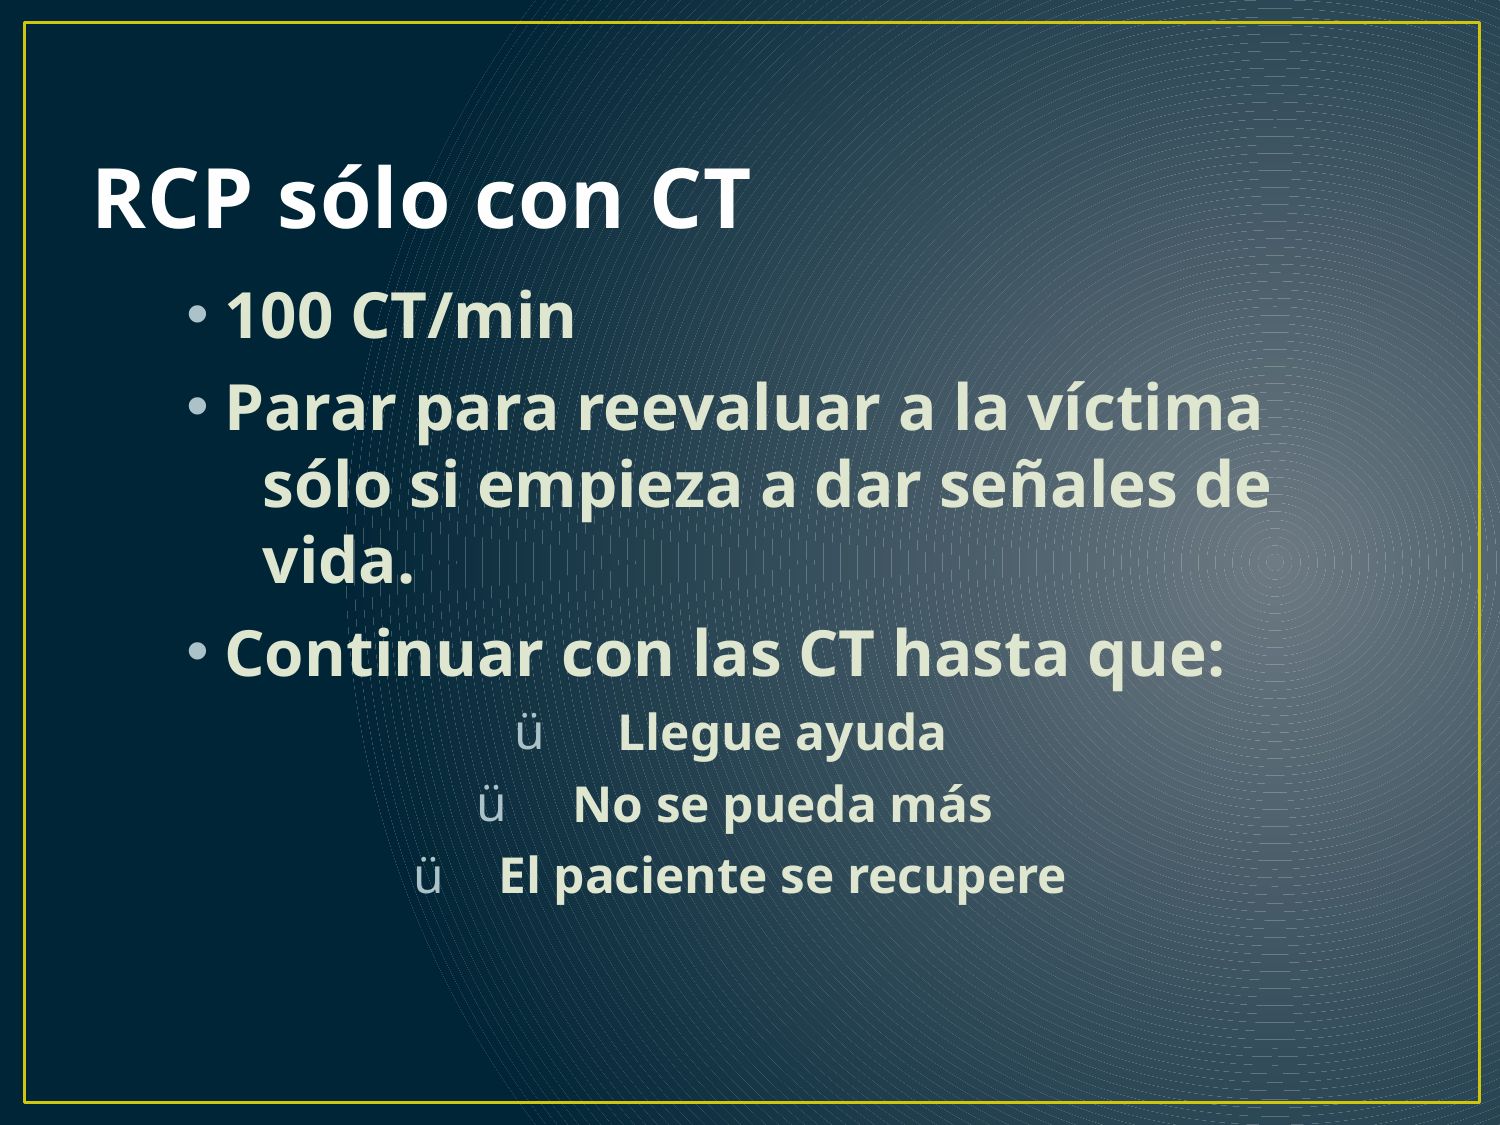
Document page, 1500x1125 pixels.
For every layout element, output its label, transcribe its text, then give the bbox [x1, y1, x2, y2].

list 100 CT/min Parar para reevaluar a la víctima sólo si empieza a dar señales de vida. Continuar con las CT hasta que: Llegue ayuda No se pueda más El paciente se recupere [171, 267, 1426, 917]
title RCP sólo con CT [76, 30, 1427, 254]
